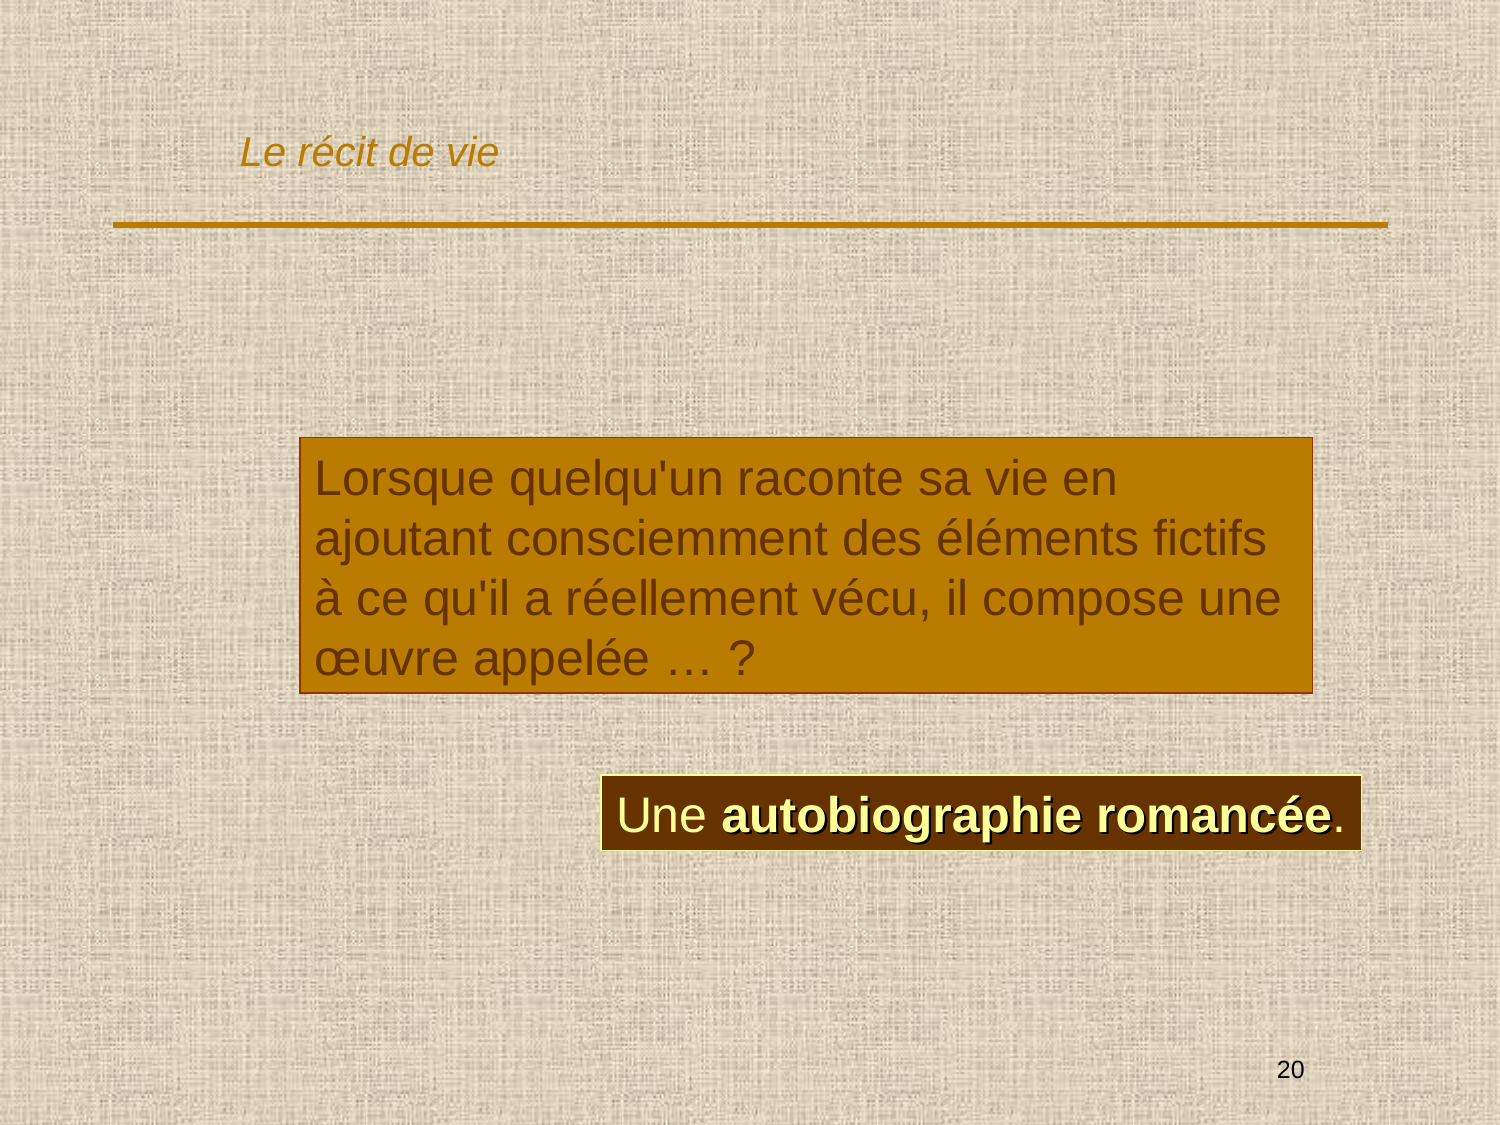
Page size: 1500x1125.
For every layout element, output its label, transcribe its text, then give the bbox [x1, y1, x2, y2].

text_box Une autobiographie romancée. [601, 774, 1362, 851]
text_box Le récit de vie [224, 116, 515, 183]
picture [0, 0, 1500, 1125]
text_box Lorsque quelqu'un raconte sa vie en ajoutant consciemment des éléments fictifs à ce qu'il a réellement vécu, il compose une œuvre appelée … ? [299, 437, 1313, 693]
